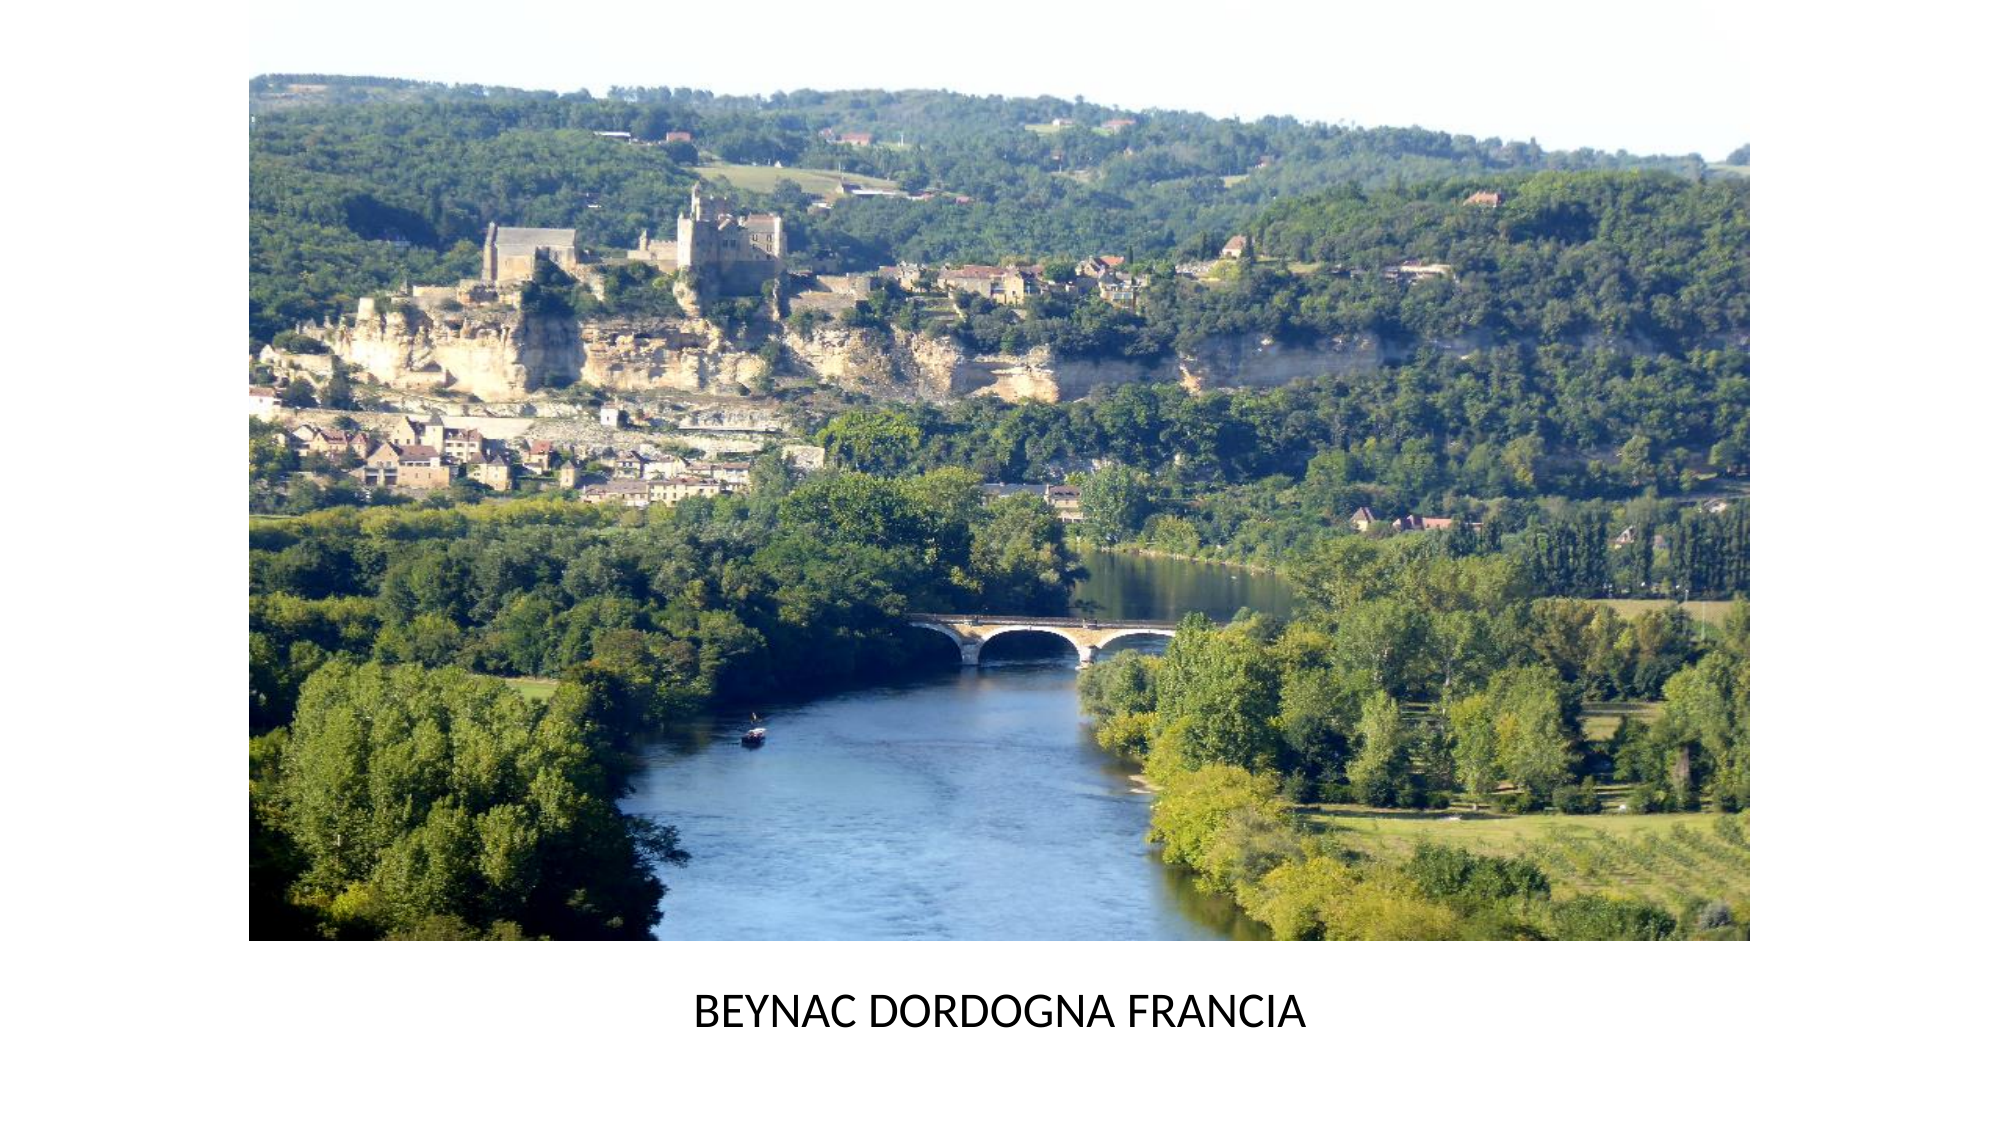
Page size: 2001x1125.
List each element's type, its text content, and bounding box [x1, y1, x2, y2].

subtitle BEYNAC DORDOGNA FRANCIA [249, 977, 1750, 1125]
picture [249, 0, 1750, 941]
